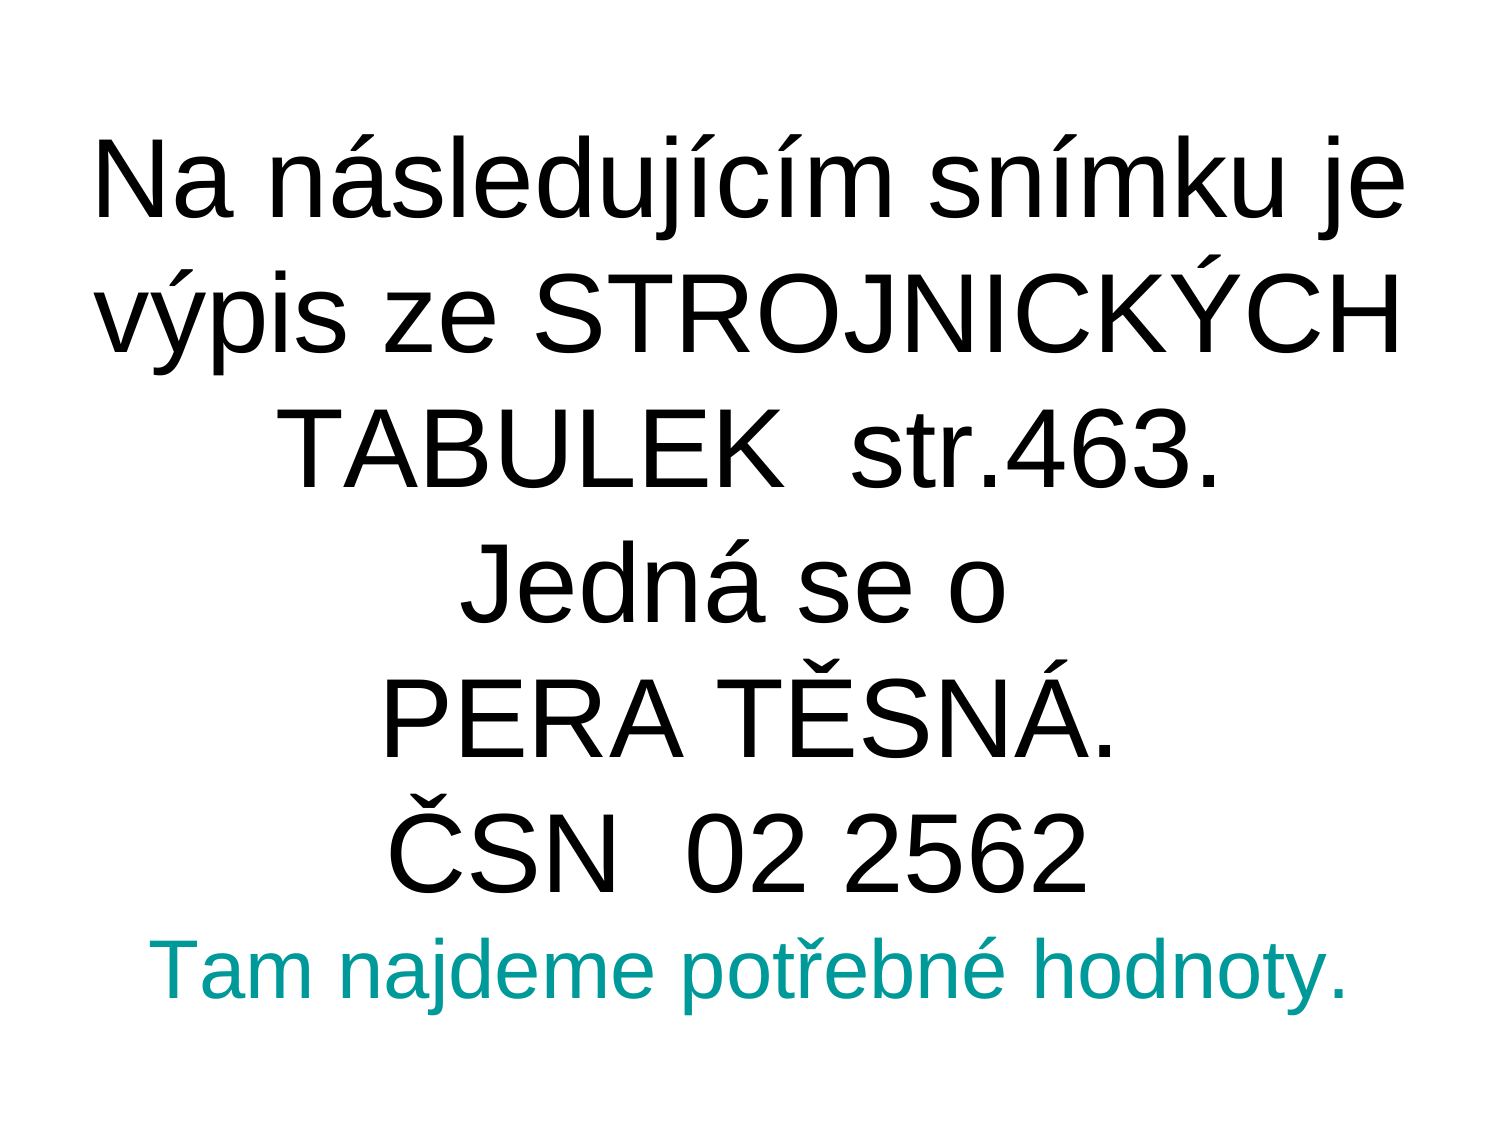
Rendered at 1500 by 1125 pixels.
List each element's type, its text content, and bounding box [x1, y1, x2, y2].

title Na následujícím snímku je výpis ze STROJNICKÝCH TABULEK str.463. Jedná se o PERA TĚSNÁ. ČSN 02 2562 Tam najdeme potřebné hodnoty. [75, 45, 1426, 1075]
